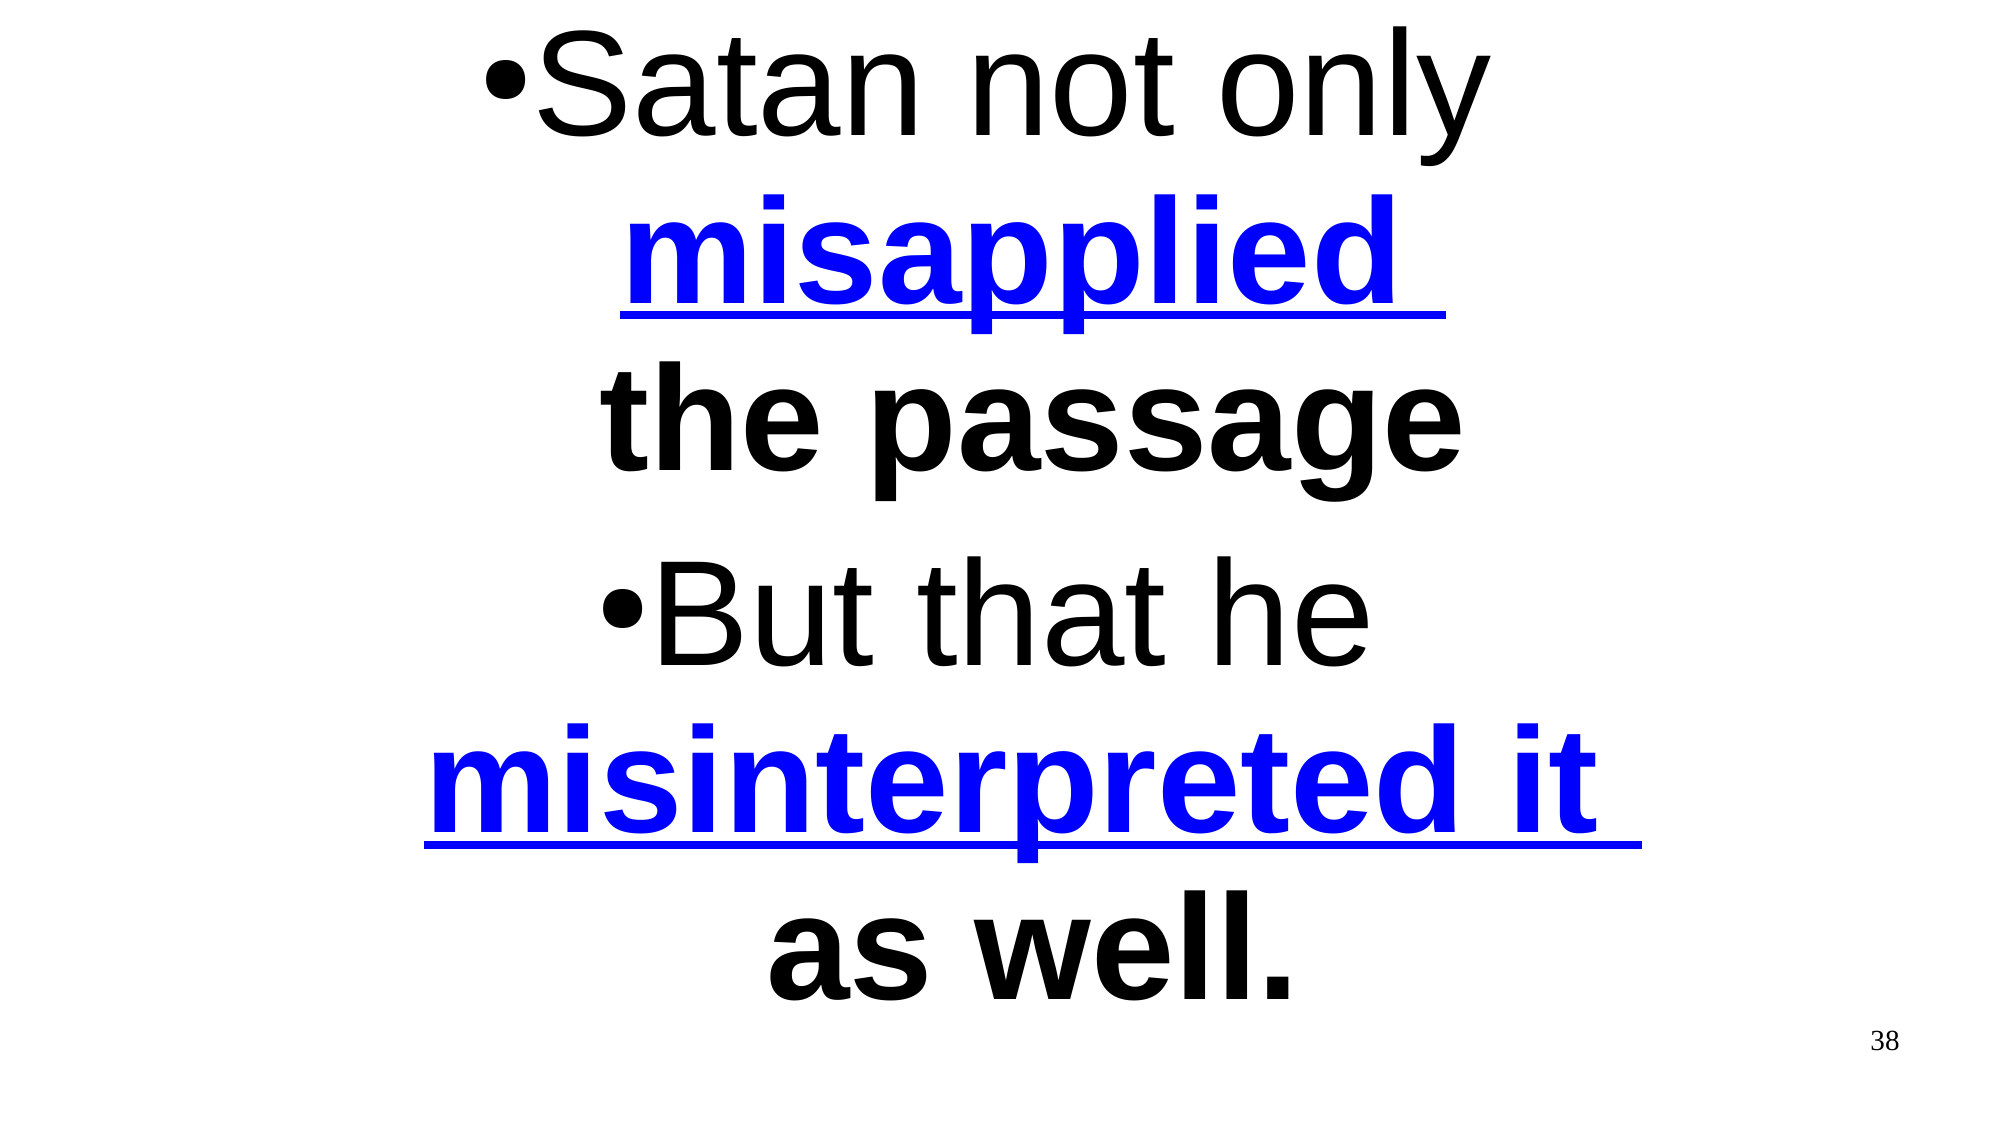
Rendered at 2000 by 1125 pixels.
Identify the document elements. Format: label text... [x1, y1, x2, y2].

list Satan not only misapplied the passage But that he misinterpreted it as well. [0, 0, 1996, 1123]
